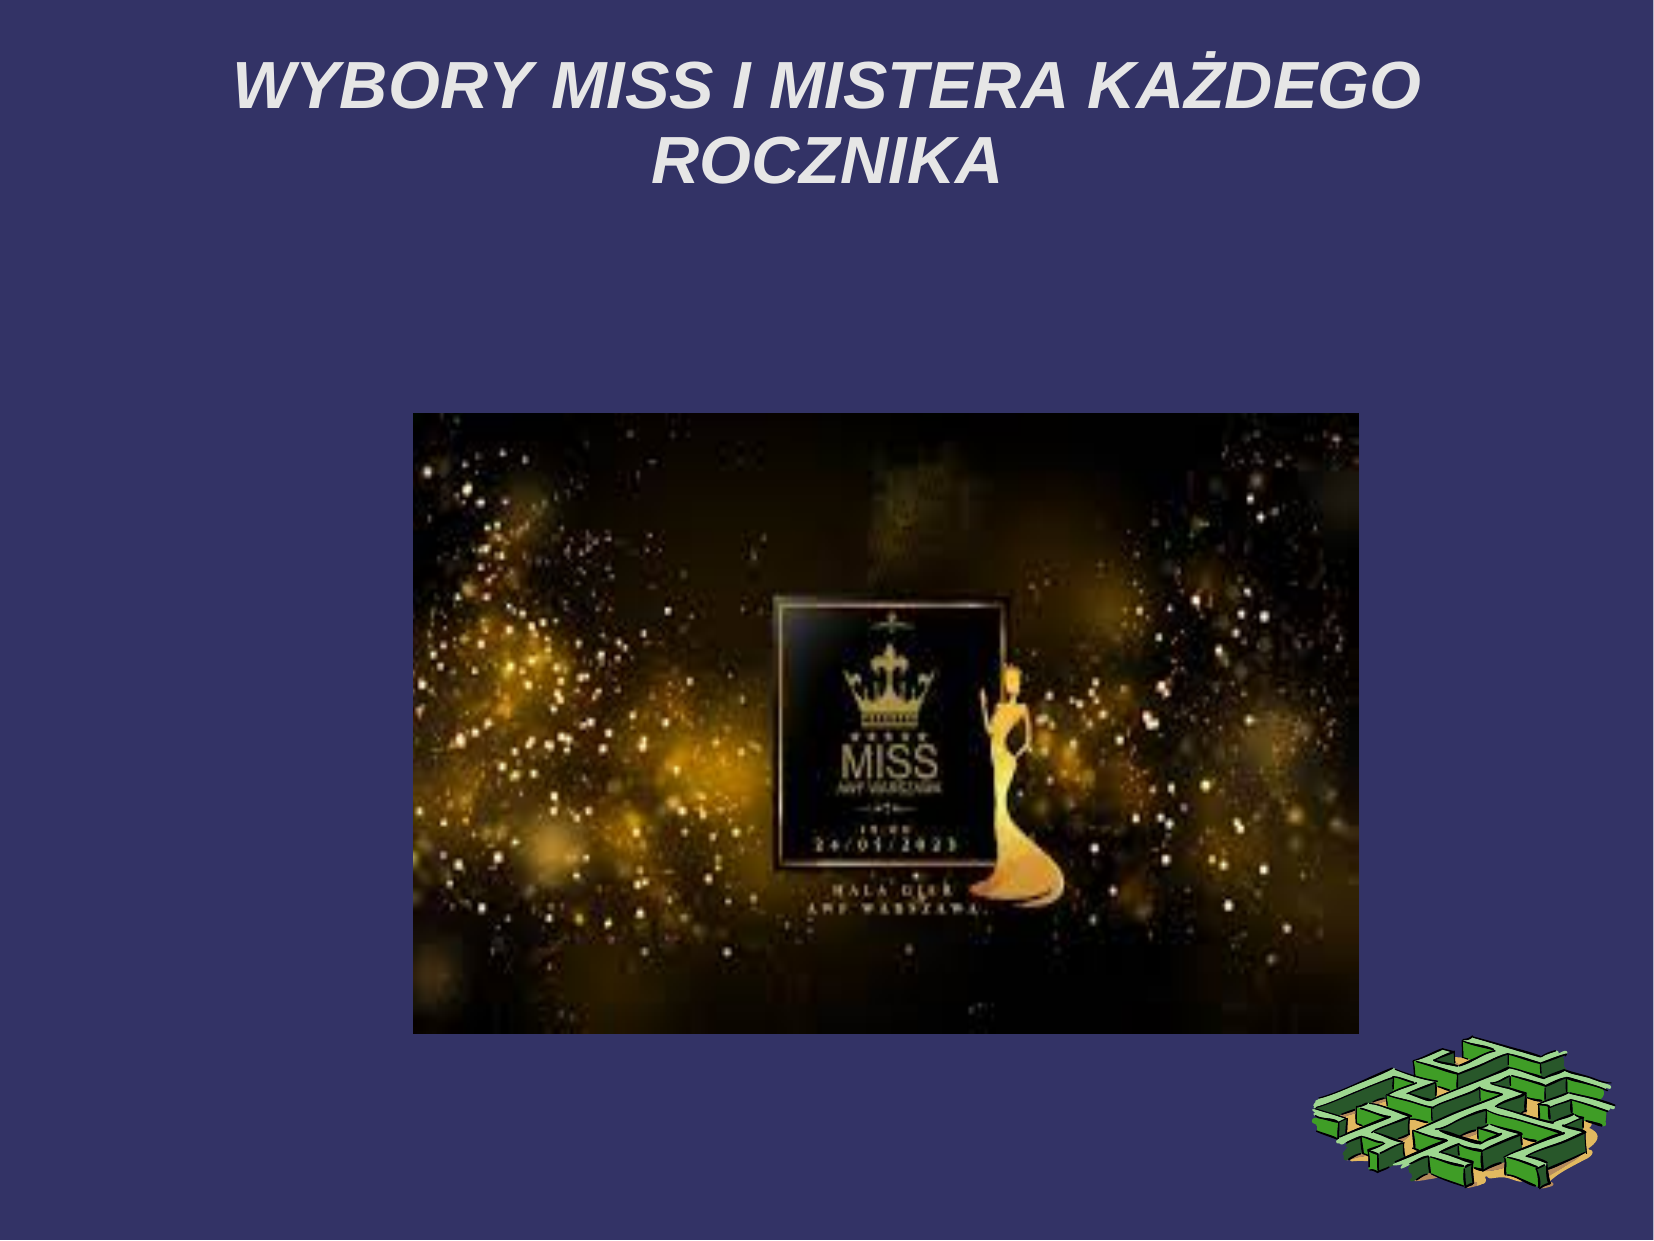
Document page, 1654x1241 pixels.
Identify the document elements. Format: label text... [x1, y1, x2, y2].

picture [413, 413, 1359, 1034]
title WYBORY MISS I MISTERA KAŻDEGO ROCZNIKA [121, 19, 1534, 227]
